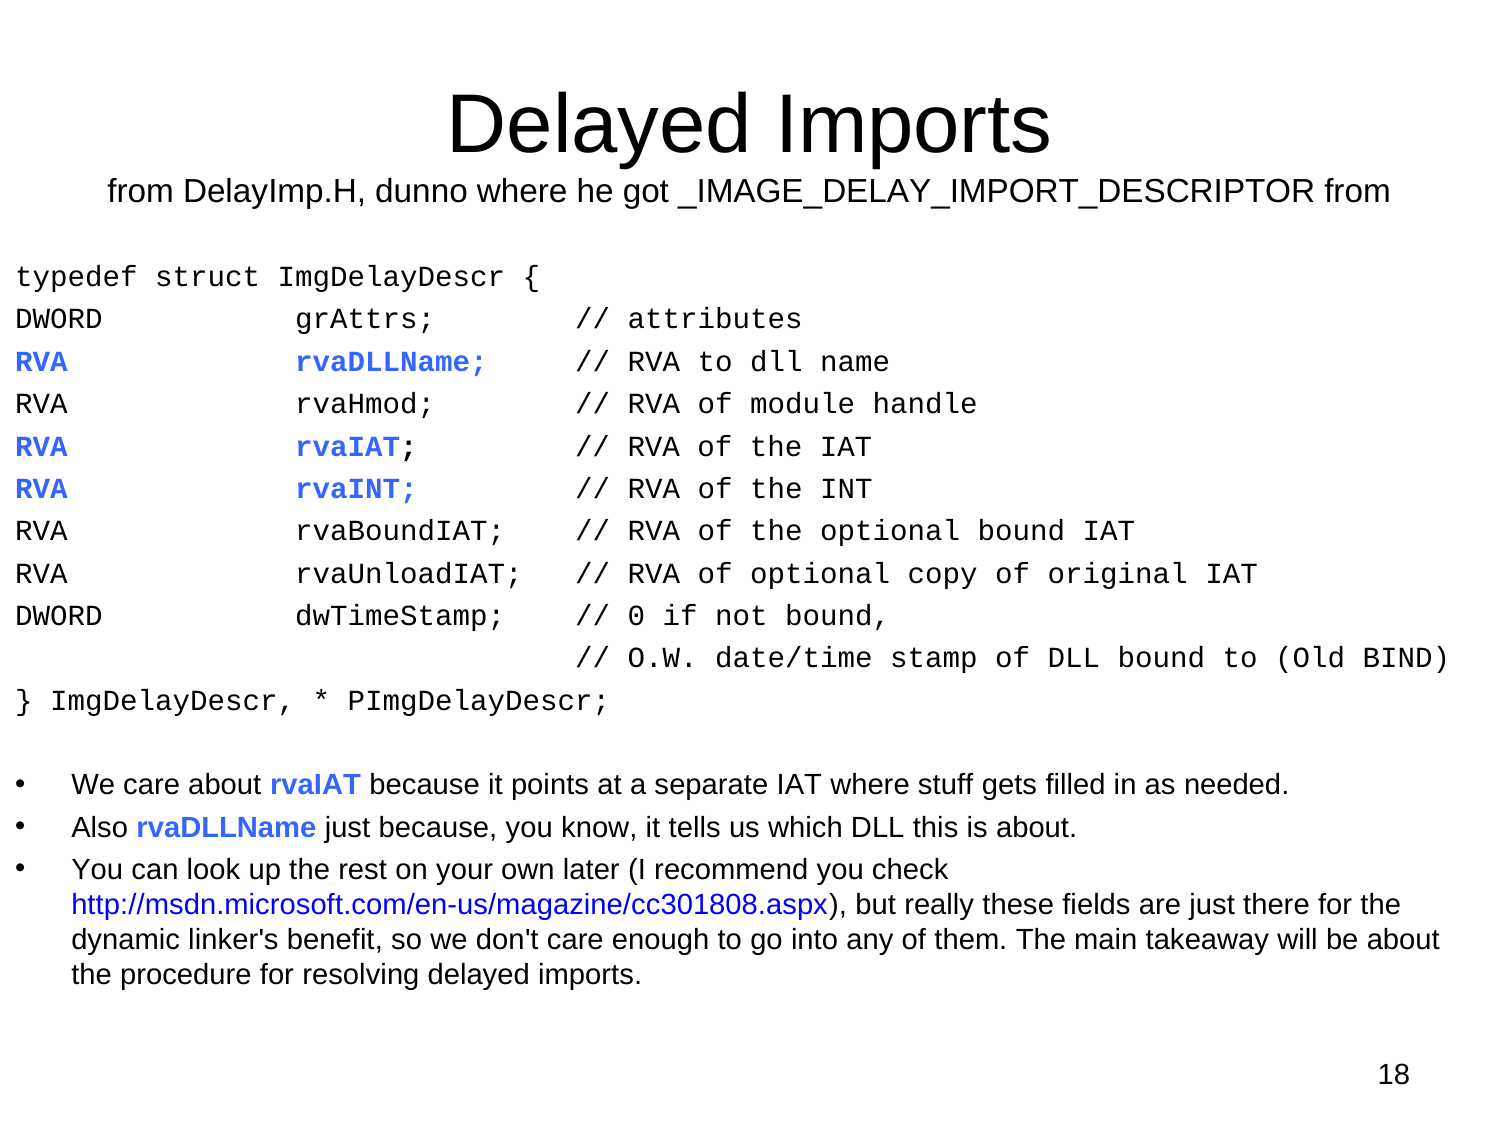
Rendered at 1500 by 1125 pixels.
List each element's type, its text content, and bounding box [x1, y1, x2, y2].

list typedef struct ImgDelayDescr { DWORD grAttrs; // attributes RVA rvaDLLName; // RVA to dll name RVA rvaHmod; // RVA of module handle RVA rvaIAT; // RVA of the IAT RVA rvaINT; // RVA of the INT RVA rvaBoundIAT; // RVA of the optional bound IAT RVA rvaUnloadIAT; // RVA of optional copy of original IAT DWORD dwTimeStamp; // 0 if not bound, // O.W. date/time stamp of DLL bound to (Old BIND) } ImgDelayDescr, * PImgDelayDescr; We care about rvaIAT because it points at a separate IAT where stuff gets filled in as needed. Also rvaDLLName just because, you know, it tells us which DLL this is about. You can look up the rest on your own later (I recommend you check http://msdn.microsoft.com/en-us/magazine/cc301808.aspx), but really these fields are just there for the dynamic linker's benefit, so we don't care enough to go into any of them. The main takeaway will be about the procedure for resolving delayed imports. [0, 249, 1500, 1051]
text_box <number> [1074, 1042, 1426, 1103]
title Delayed Imports from DelayImp.H, dunno where he got _IMAGE_DELAY_IMPORT_DESCRIPTOR from [75, 45, 1426, 233]
